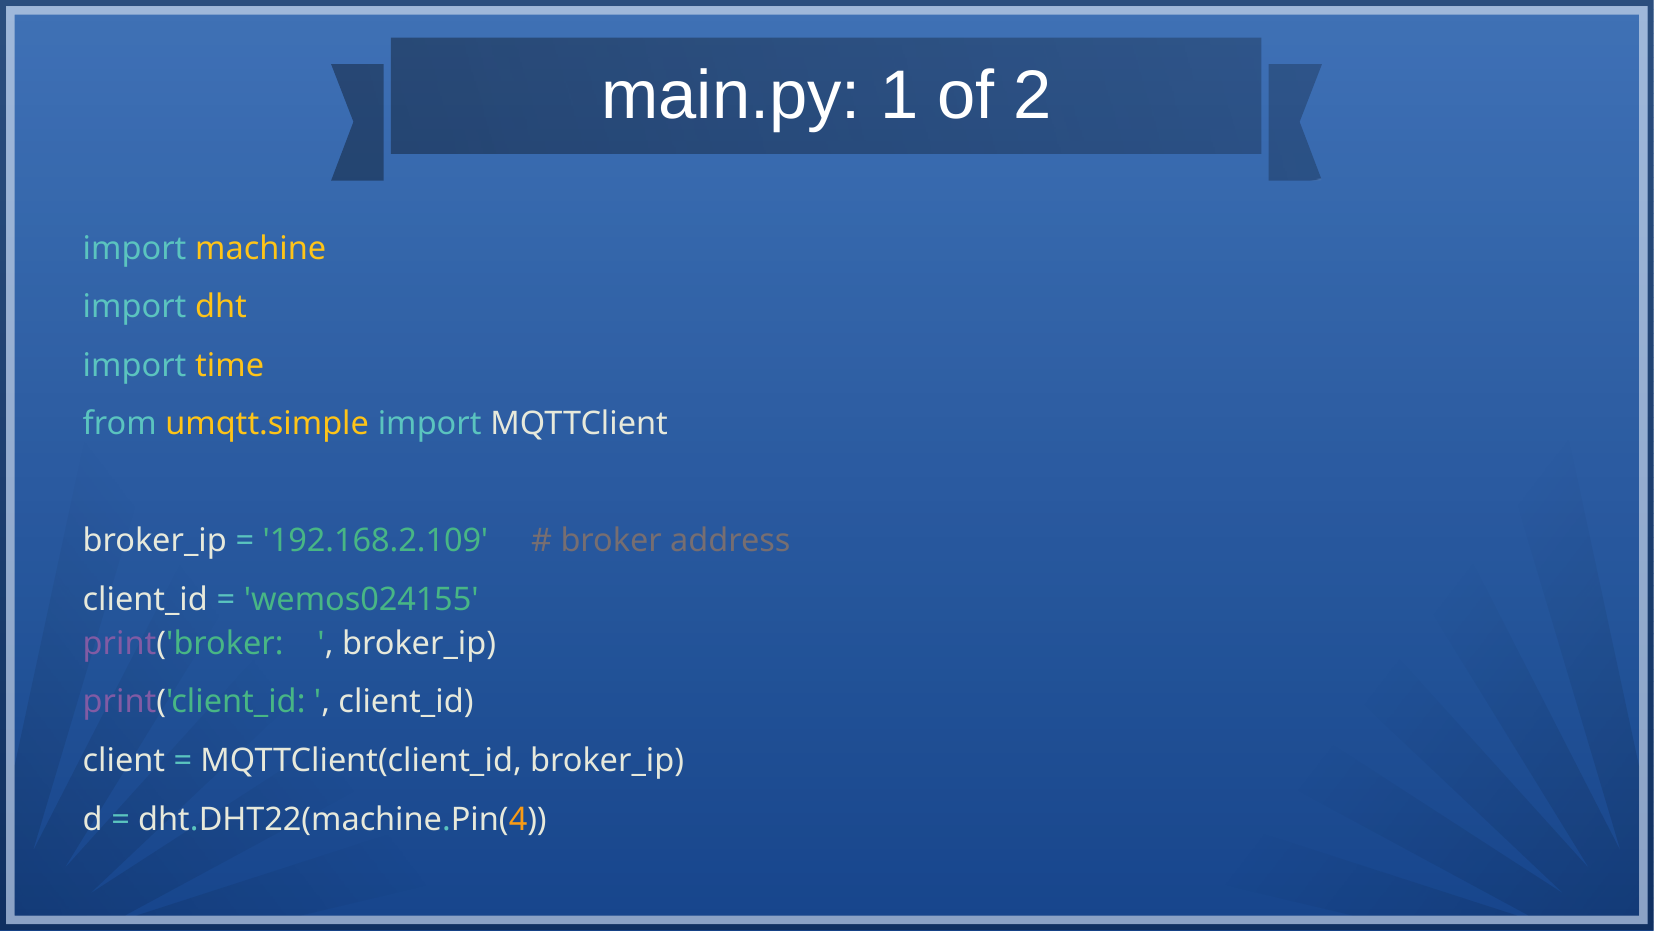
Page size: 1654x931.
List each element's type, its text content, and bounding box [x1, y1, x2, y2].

title main.py: 1 of 2 [389, 35, 1264, 154]
list import machine import dht import time from umqtt.simple import MQTTClient broker_ip = '192.168.2.109' # broker address client_id = 'wemos024155' print('broker: ', broker_ip) print('client_id: ', client_id) client = MQTTClient(client_id, broker_ip) d = dht.DHT22(machine.Pin(4)) [82, 224, 1571, 848]
